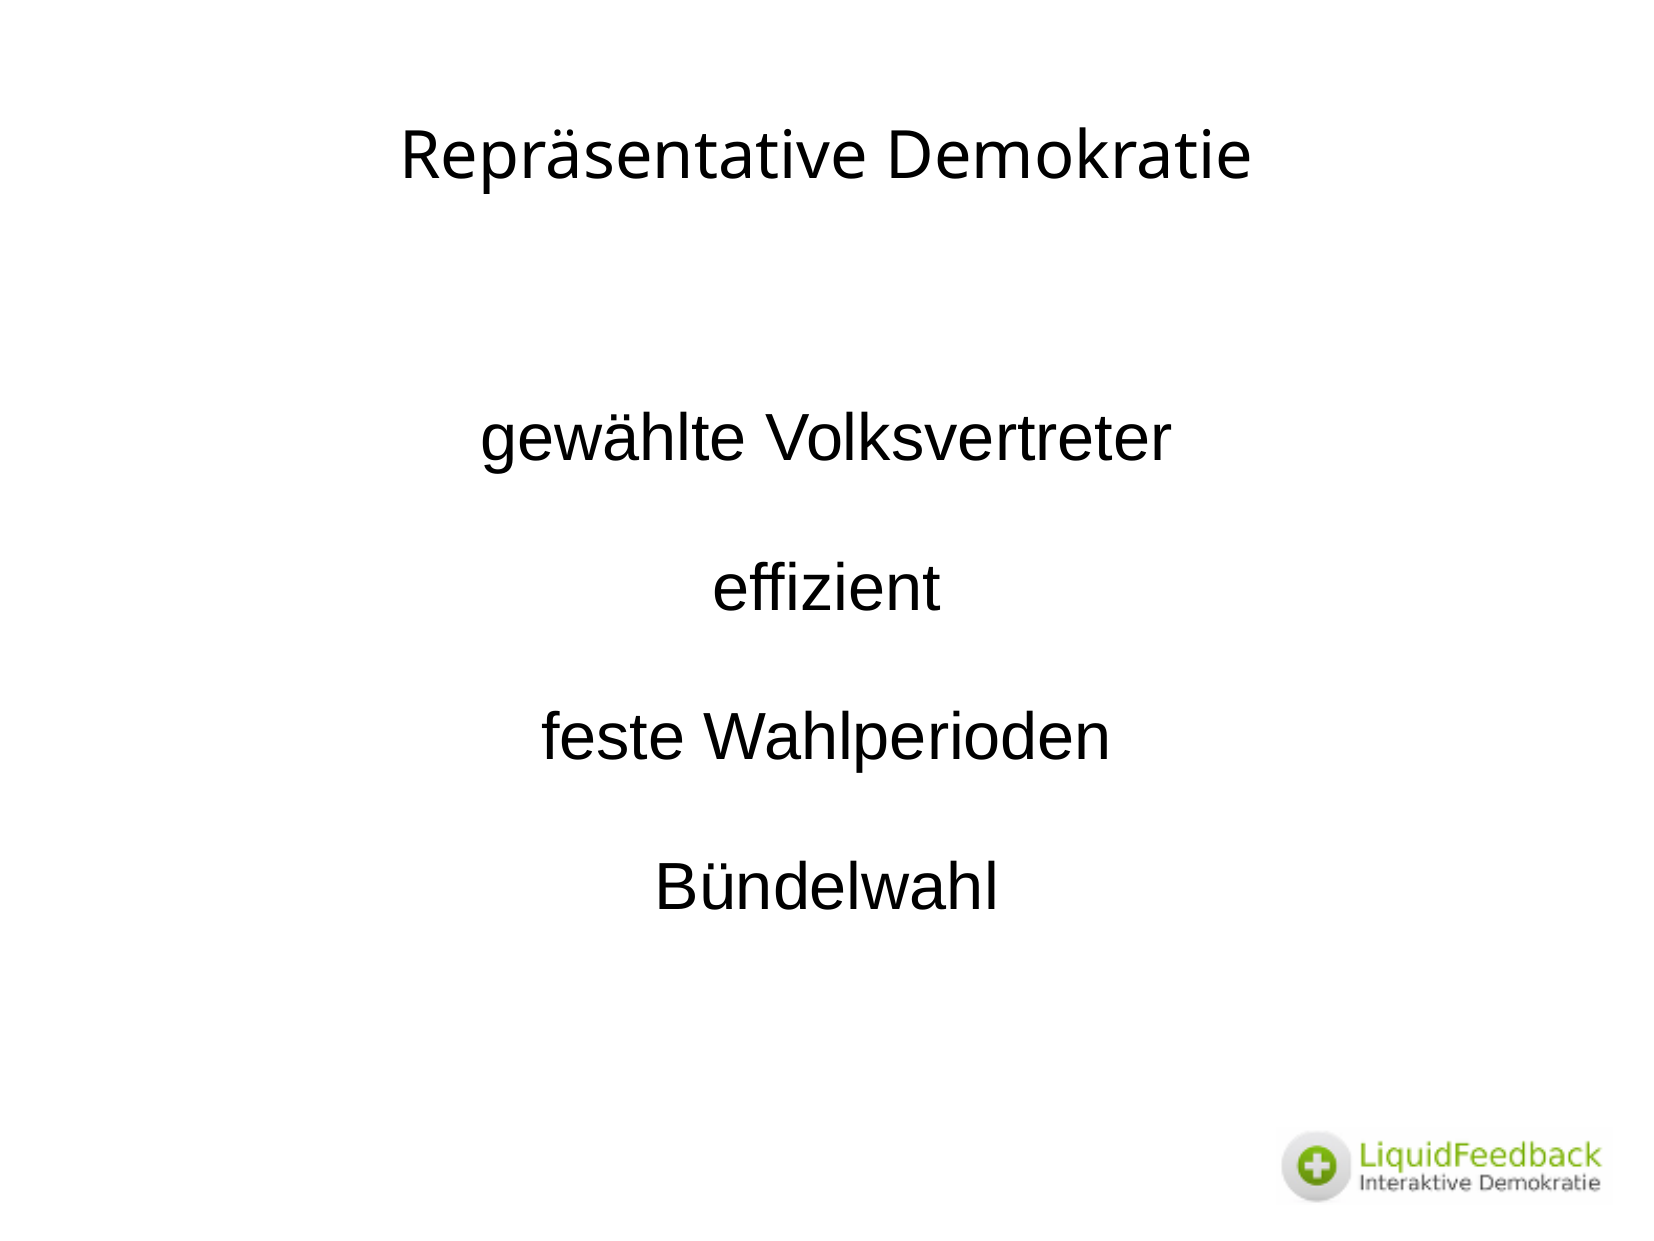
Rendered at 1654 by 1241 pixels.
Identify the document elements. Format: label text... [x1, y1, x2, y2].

picture [1276, 1127, 1613, 1205]
title Repräsentative Demokratie [82, 49, 1571, 257]
subtitle gewählte Volksvertreter effizient feste Wahlperioden Bündelwahl [82, 290, 1571, 1109]
